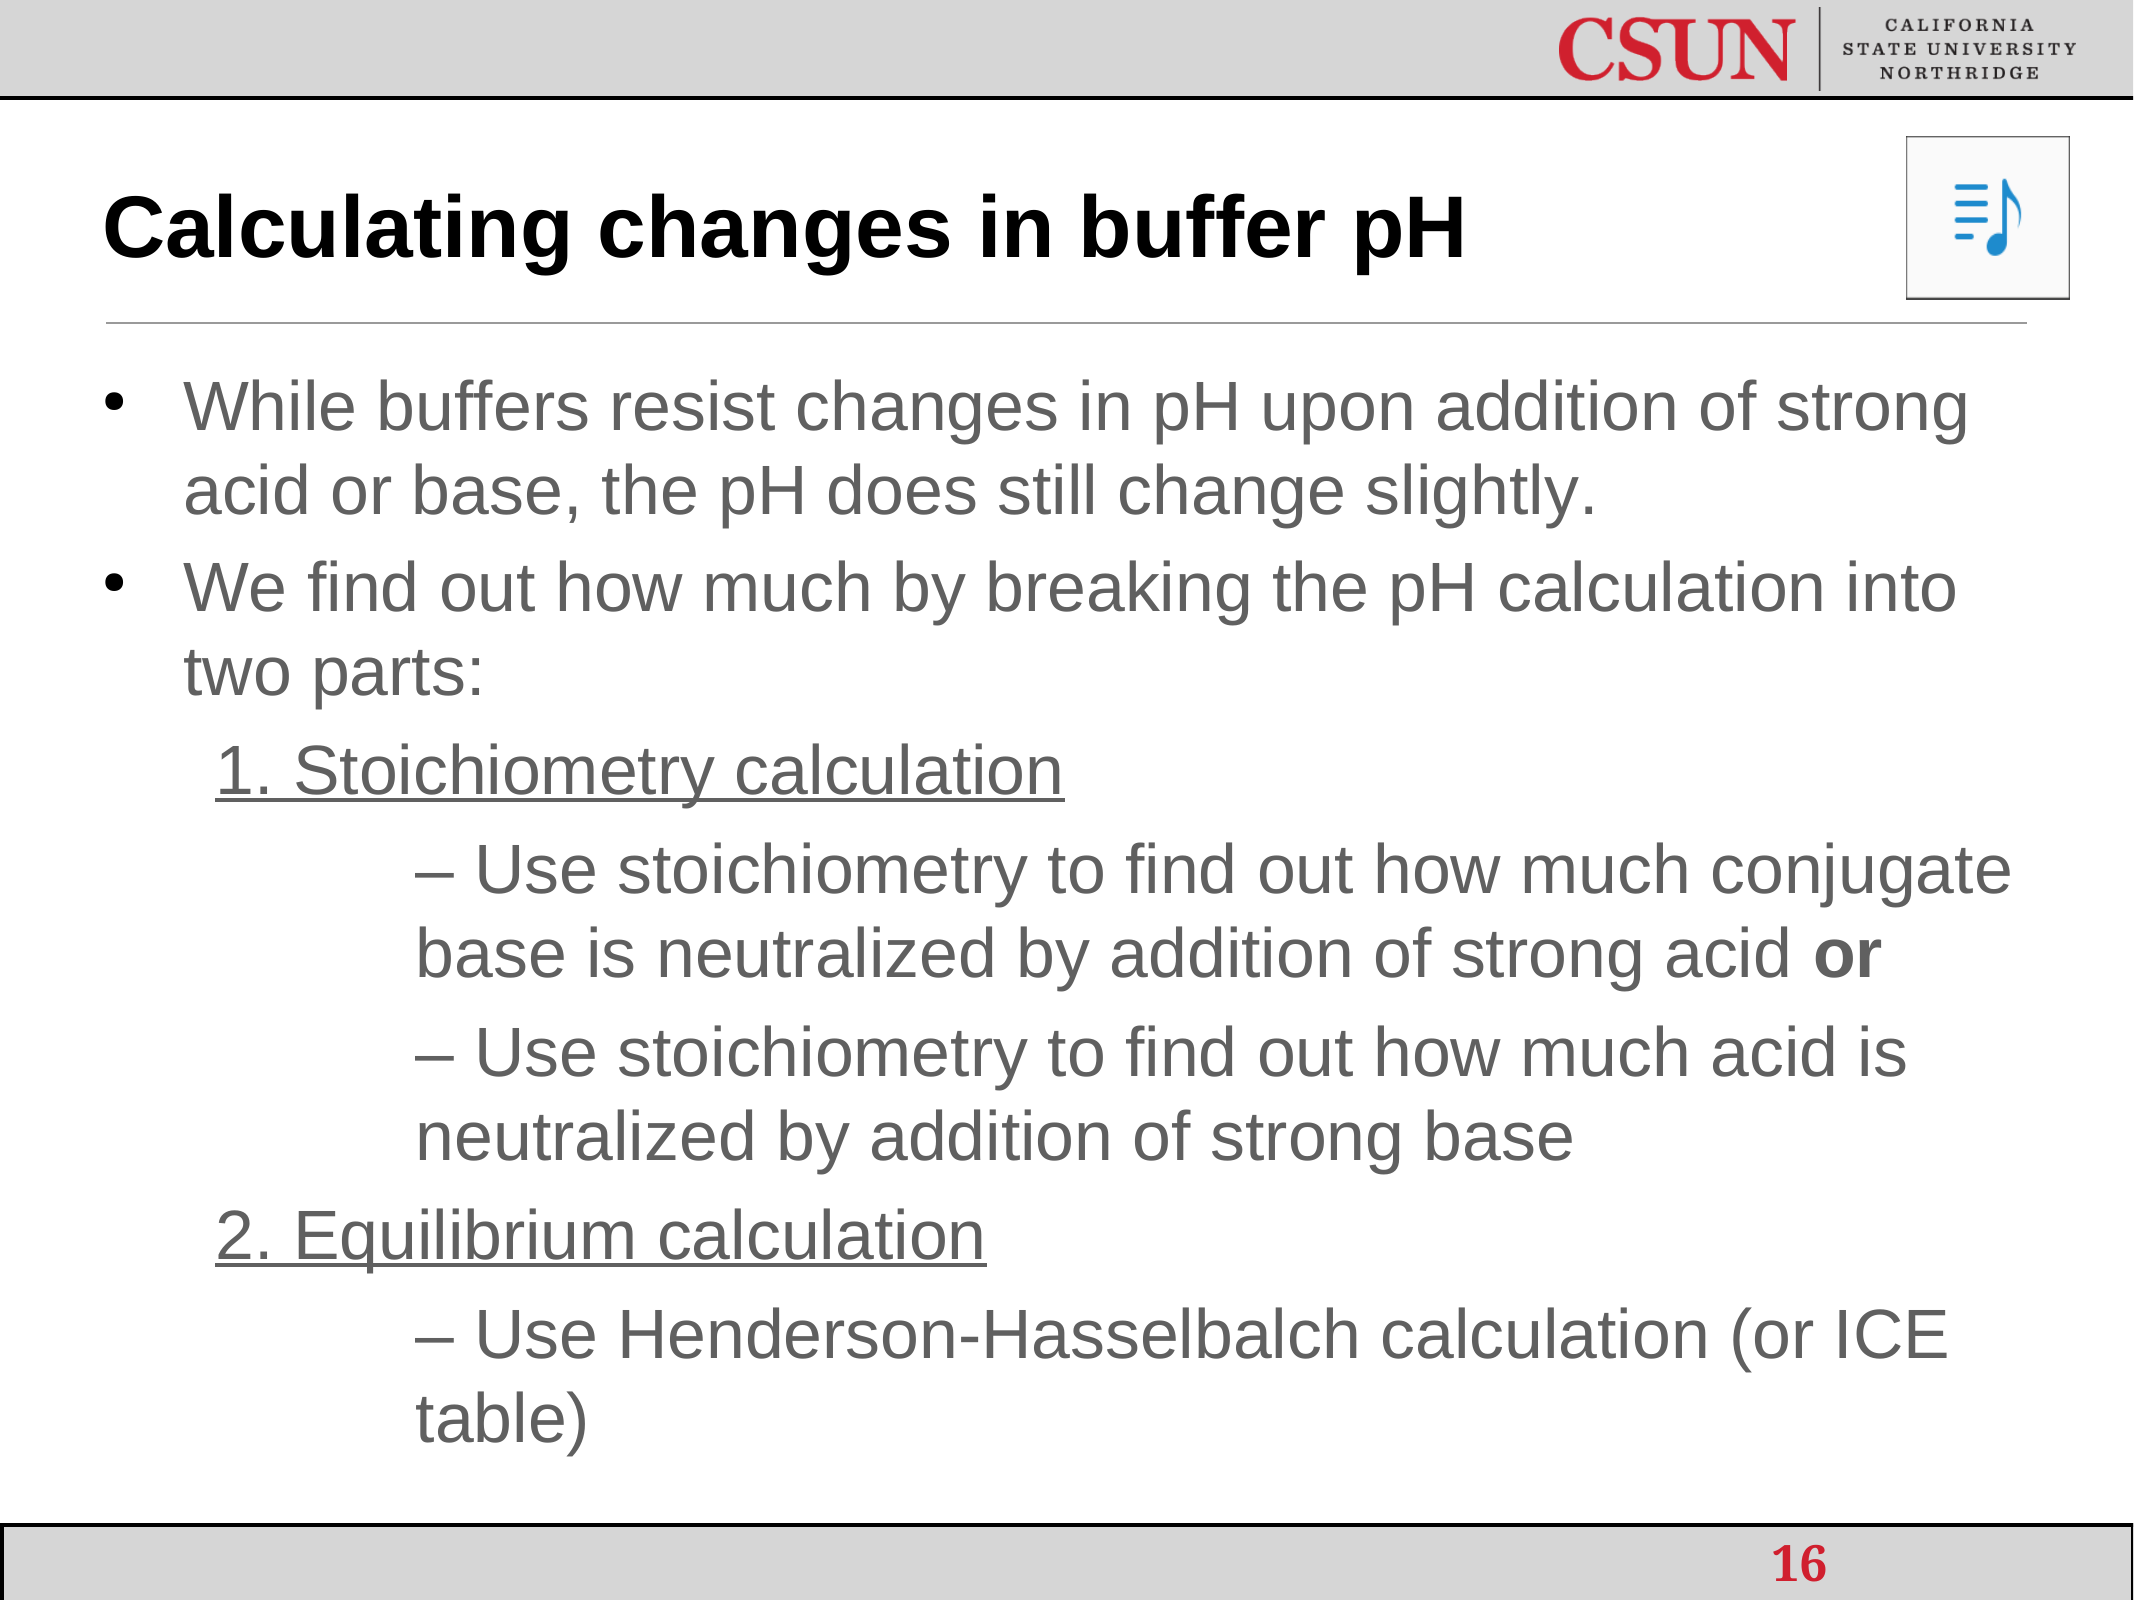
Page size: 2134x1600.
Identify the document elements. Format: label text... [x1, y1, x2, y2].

picture [1559, 7, 2076, 91]
title Calculating changes in buffer pH [93, 104, 2040, 284]
text_box [1905, 135, 2071, 301]
list While buffers resist changes in pH upon addition of strong acid or base, the pH does still change slightly. We find out how much by breaking the pH calculation into two parts: 1. Stoichiometry calculation – Use stoichiometry to find out how much conjugate base is neutralized by addition of strong acid or – Use stoichiometry to find out how much acid is neutralized by addition of strong base 2. Equilibrium calculation – Use Henderson-Hasselbalch calculation (or ICE table) [93, 352, 2040, 1527]
